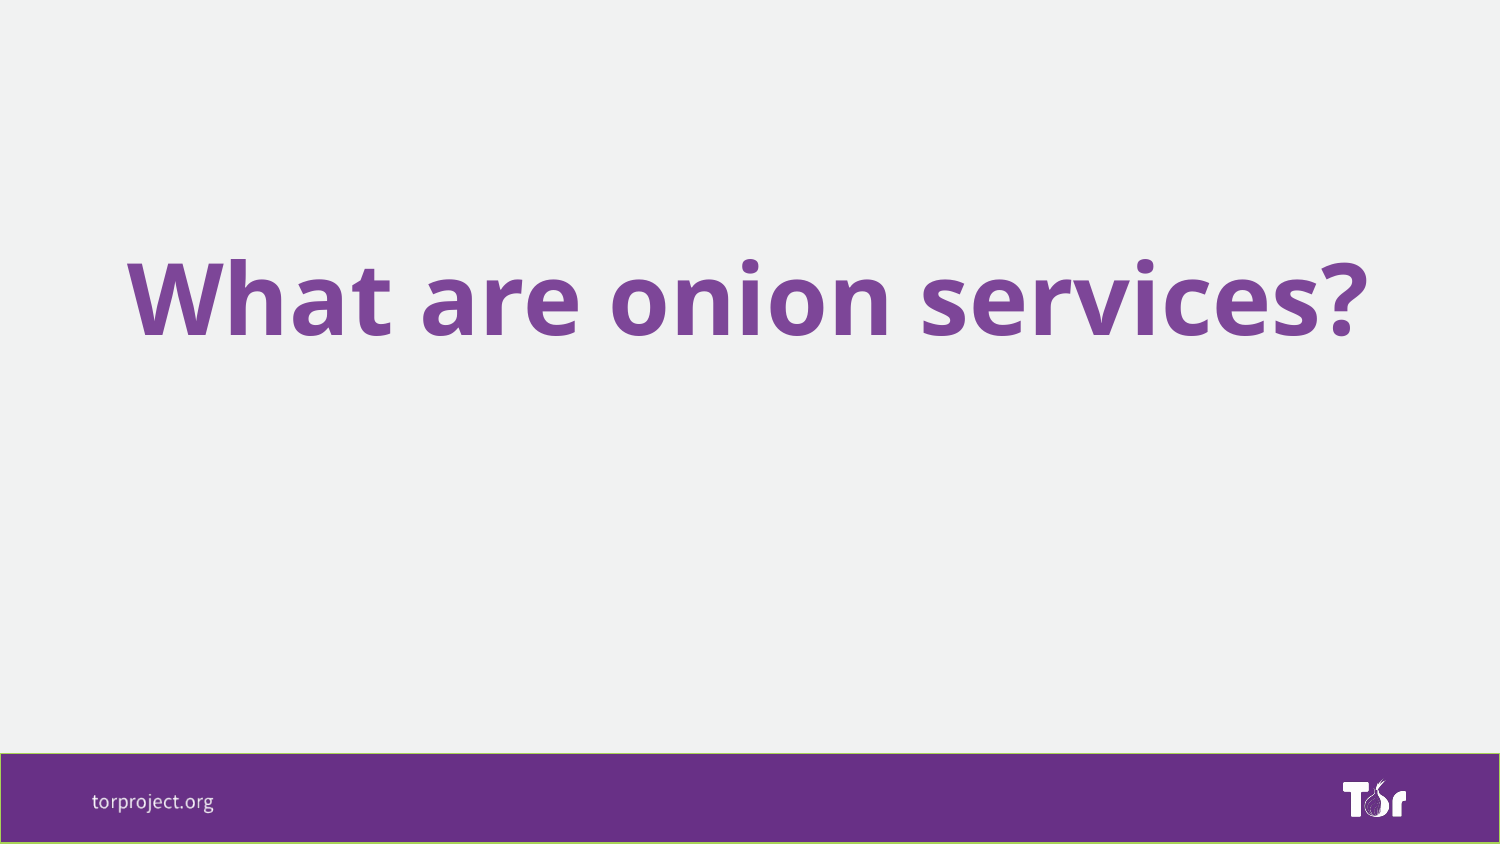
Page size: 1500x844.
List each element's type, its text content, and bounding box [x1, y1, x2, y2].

text_box What are onion services? [112, 148, 1388, 443]
picture [75, 780, 604, 821]
picture [1343, 778, 1406, 817]
